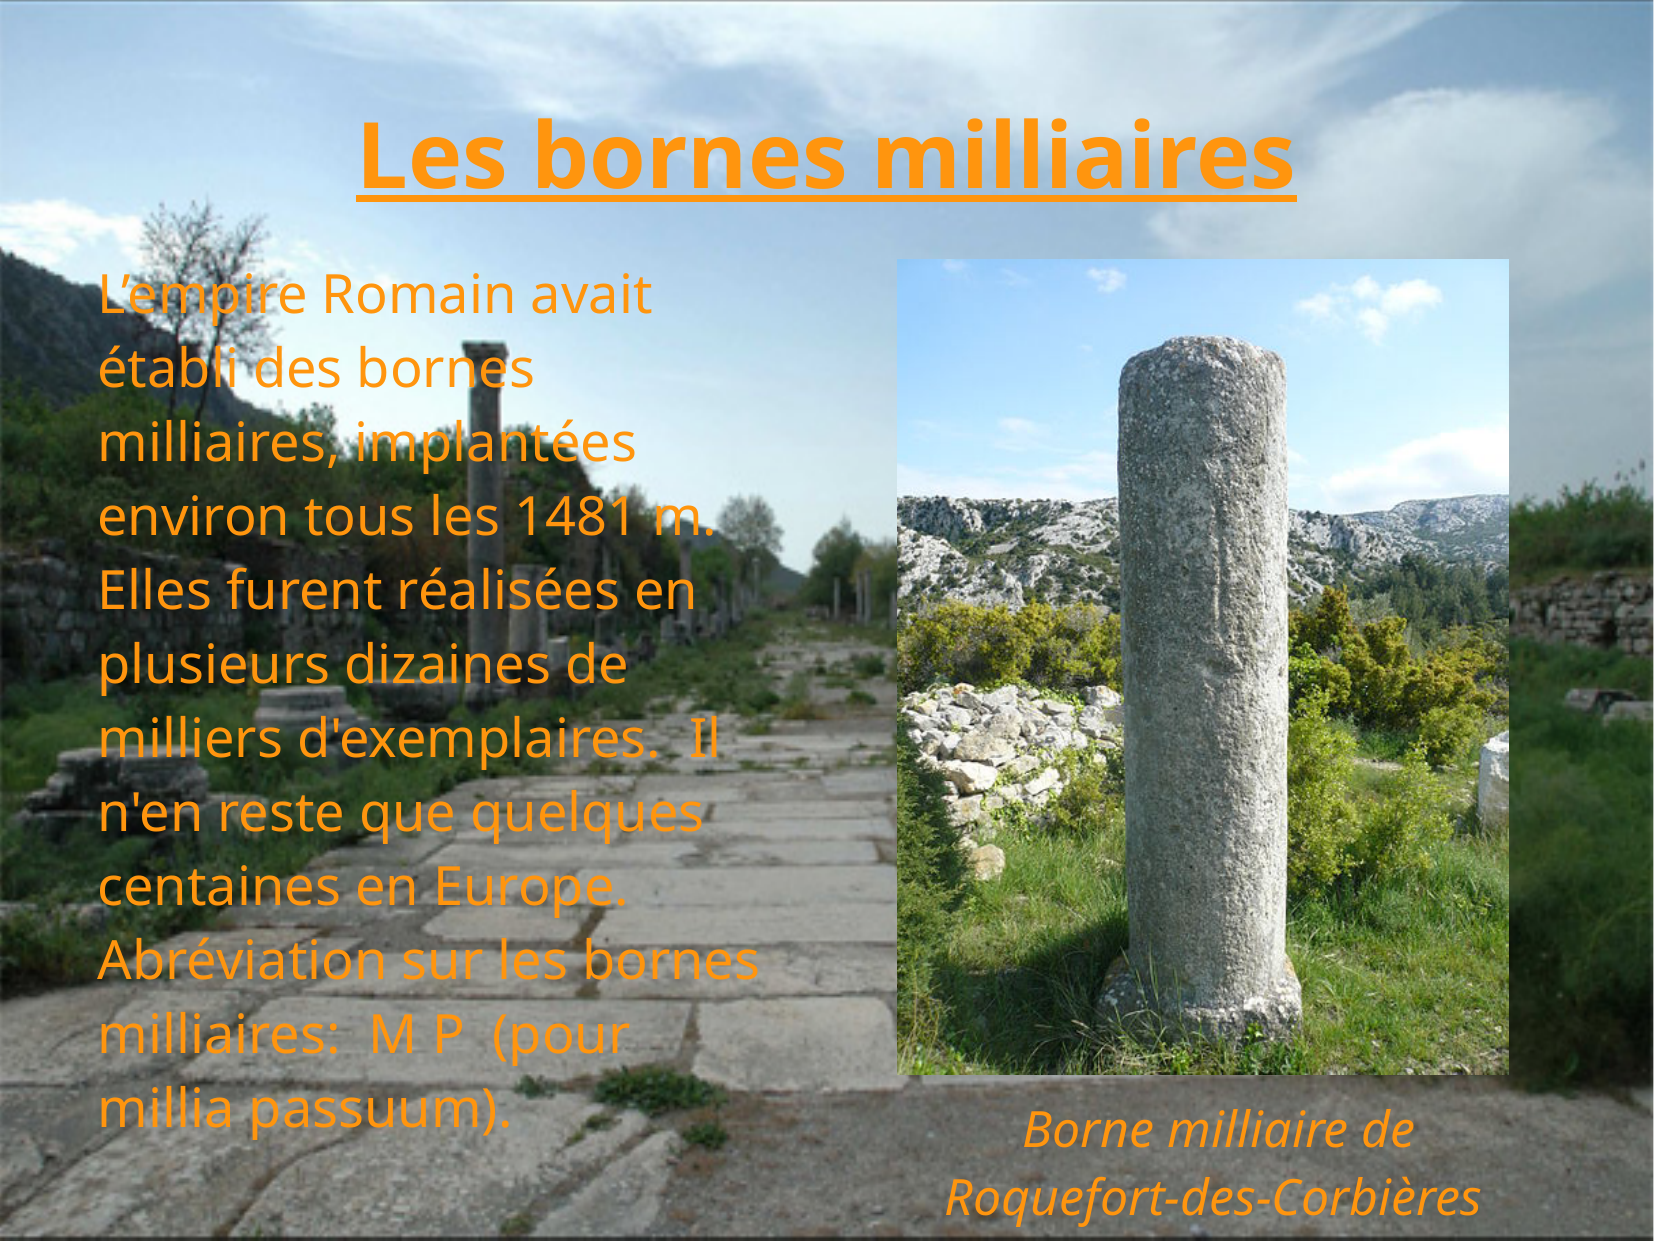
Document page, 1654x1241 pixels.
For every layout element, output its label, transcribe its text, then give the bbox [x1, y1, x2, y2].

picture [0, 0, 1654, 1241]
title Les bornes milliaires [82, 49, 1571, 257]
text_box L’empire Romain avait établi des bornes milliaires, implantées environ tous les 1481 m. Elles furent réalisées en plusieurs dizaines de milliers d'exemplaires. Il n'en reste que quelques centaines en Europe. Abréviation sur les bornes milliaires: M P (pour millia passuum). [82, 248, 793, 1173]
text_box Borne milliaire de Roquefort-des-Corbières [918, 1086, 1521, 1241]
